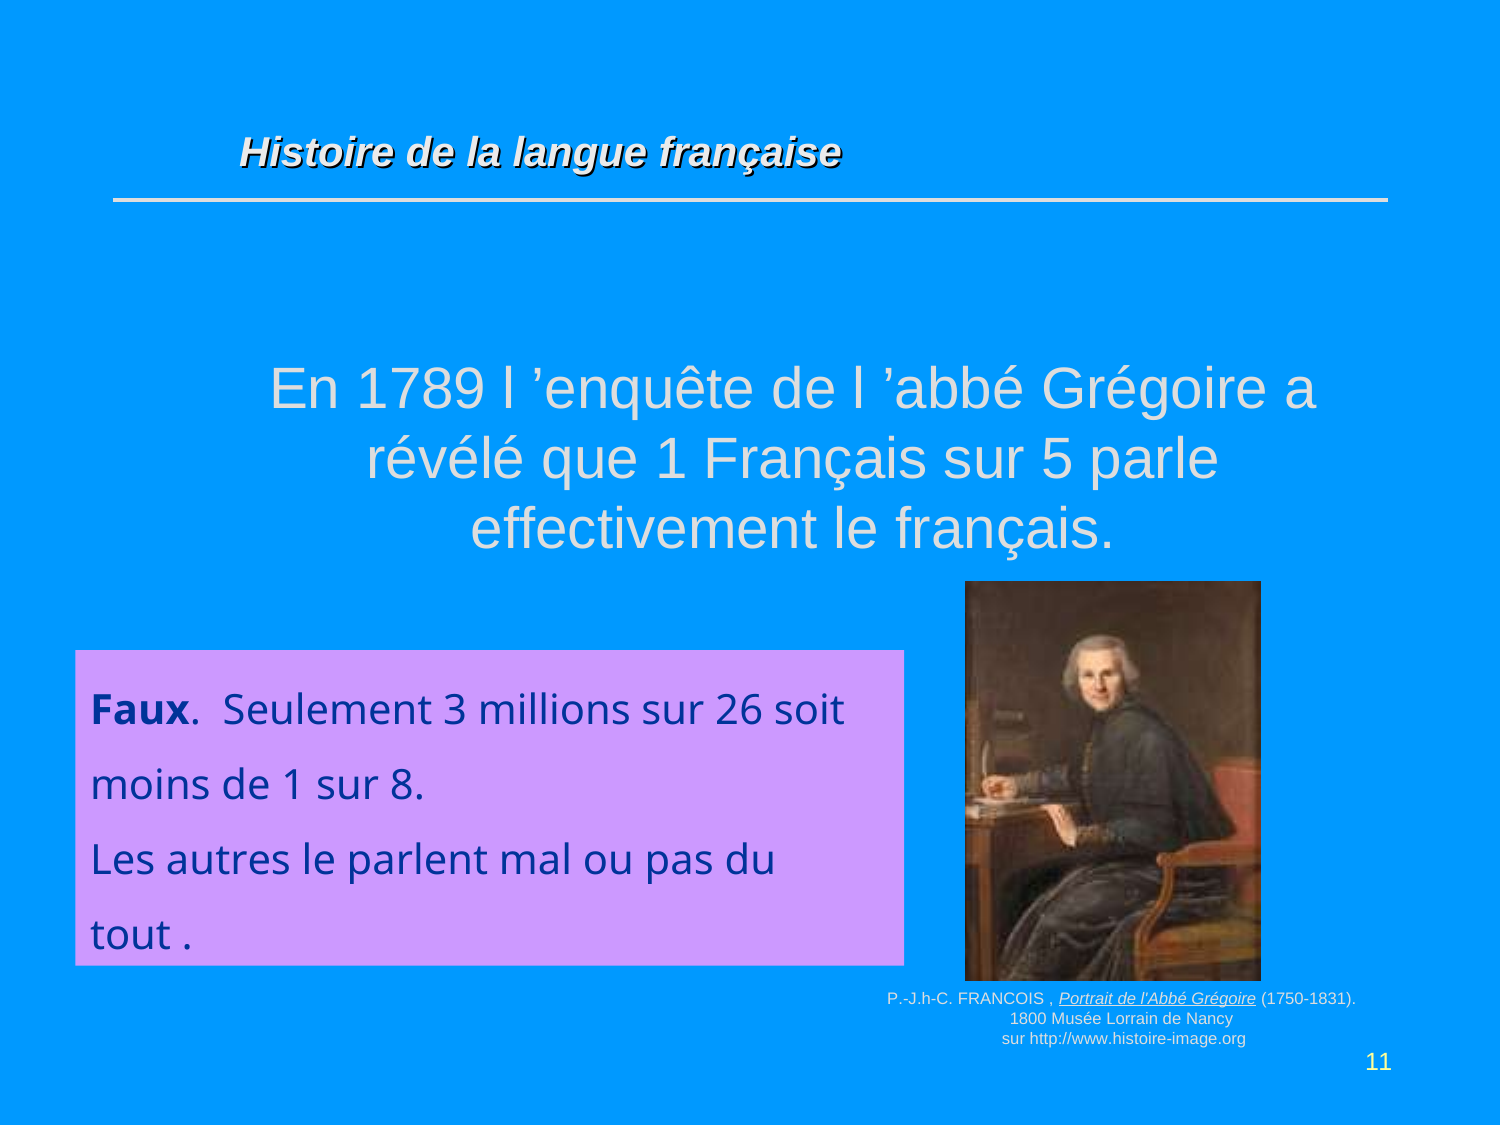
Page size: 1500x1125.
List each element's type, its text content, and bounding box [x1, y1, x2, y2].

text_box Histoire de la langue française [224, 116, 858, 183]
text_box P.-J.h-C. FRANCOIS , Portrait de l'Abbé Grégoire (1750-1831). 1800 Musée Lorrain de Nancy sur http://www.histoire-image.org [814, 980, 1429, 1056]
text_box Faux. Seulement 3 millions sur 26 soit moins de 1 sur 8. Les autres le parlent mal ou pas du tout . [75, 650, 905, 966]
picture [965, 581, 1261, 980]
text_box En 1789 l ’enquête de l ’abbé Grégoire a révélé que 1 Français sur 5 parle effectivement le français. Vrai / Faux ? [225, 342, 1363, 769]
